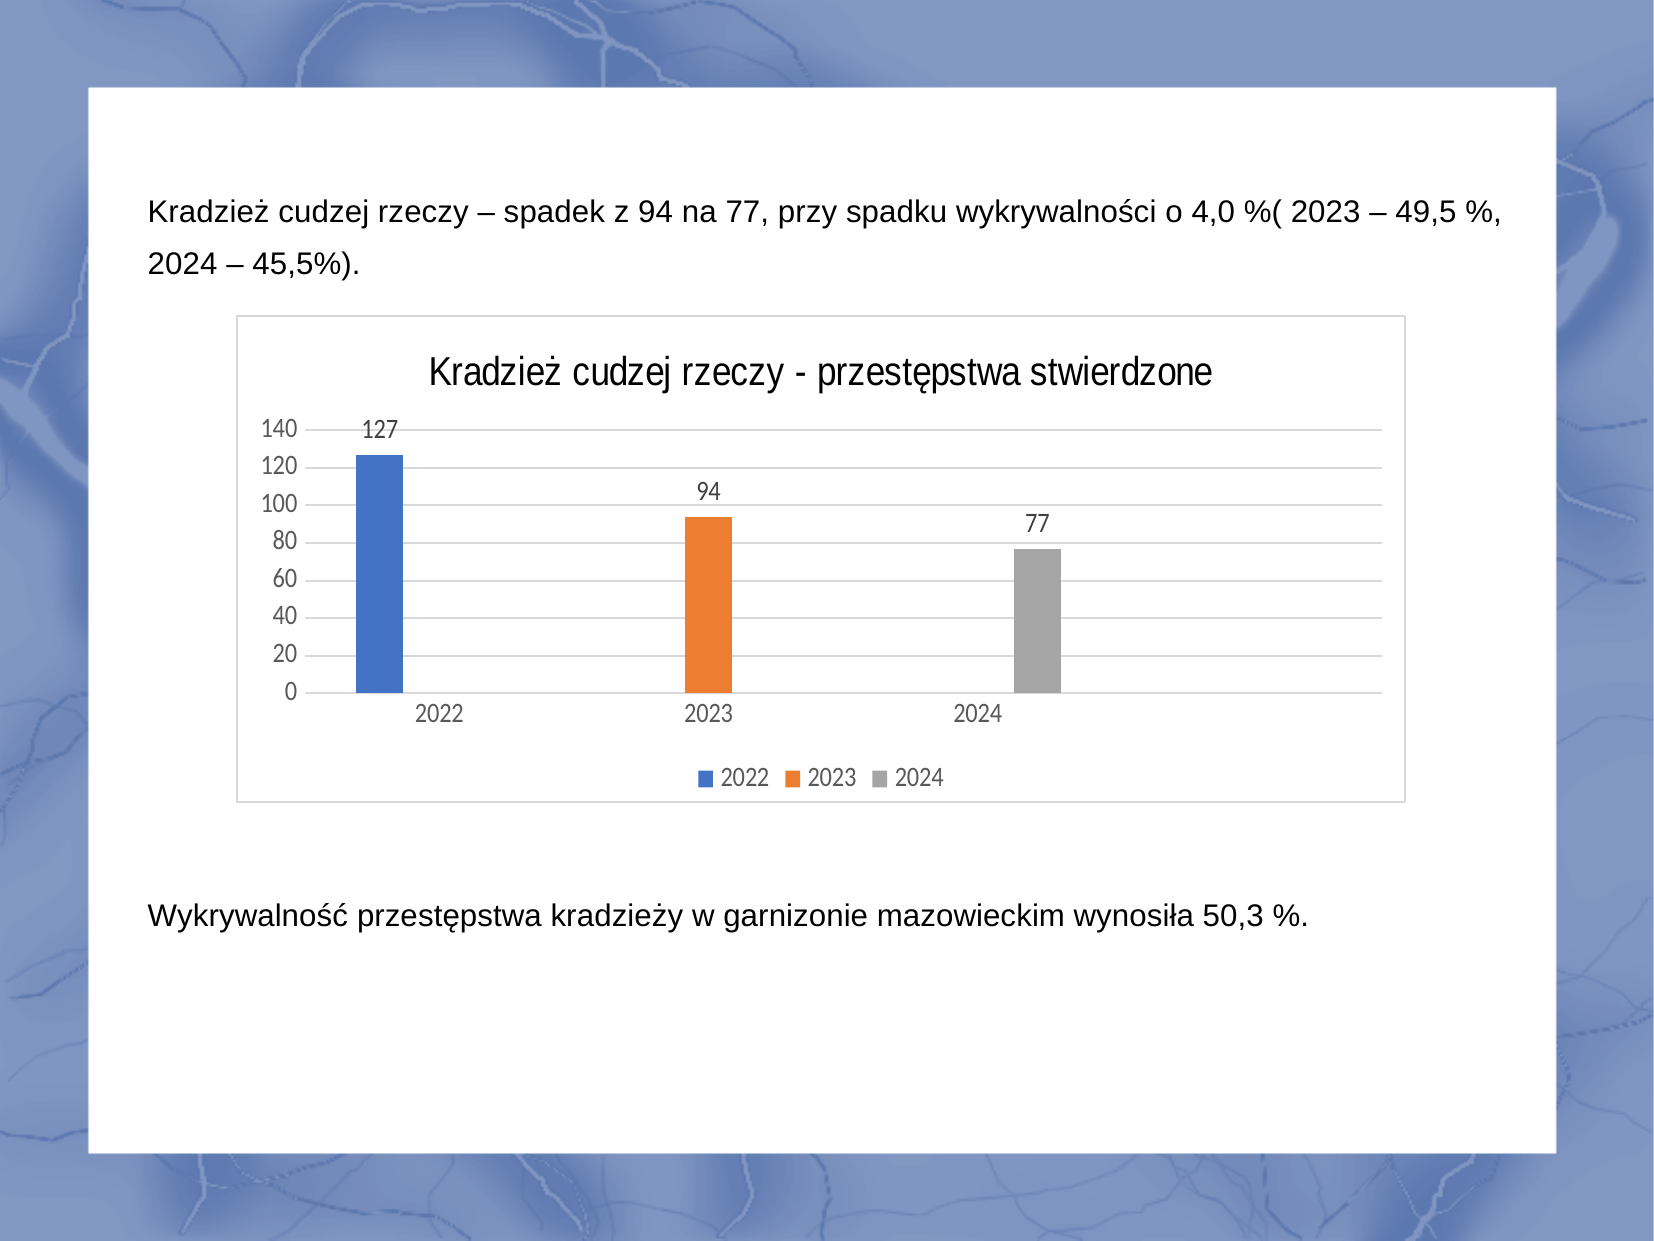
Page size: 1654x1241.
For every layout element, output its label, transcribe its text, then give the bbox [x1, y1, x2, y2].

list Kradzież cudzej rzeczy – spadek z 94 na 77, przy spadku wykrywalności o 4,0 %( 2023 – 49,5 %, 2024 – 45,5%). Wykrywalność przestępstwa kradzieży w garnizonie mazowieckim wynosiła 50,3 %. [147, 177, 1506, 986]
chart [236, 315, 1406, 804]
picture [0, 0, 1654, 1241]
